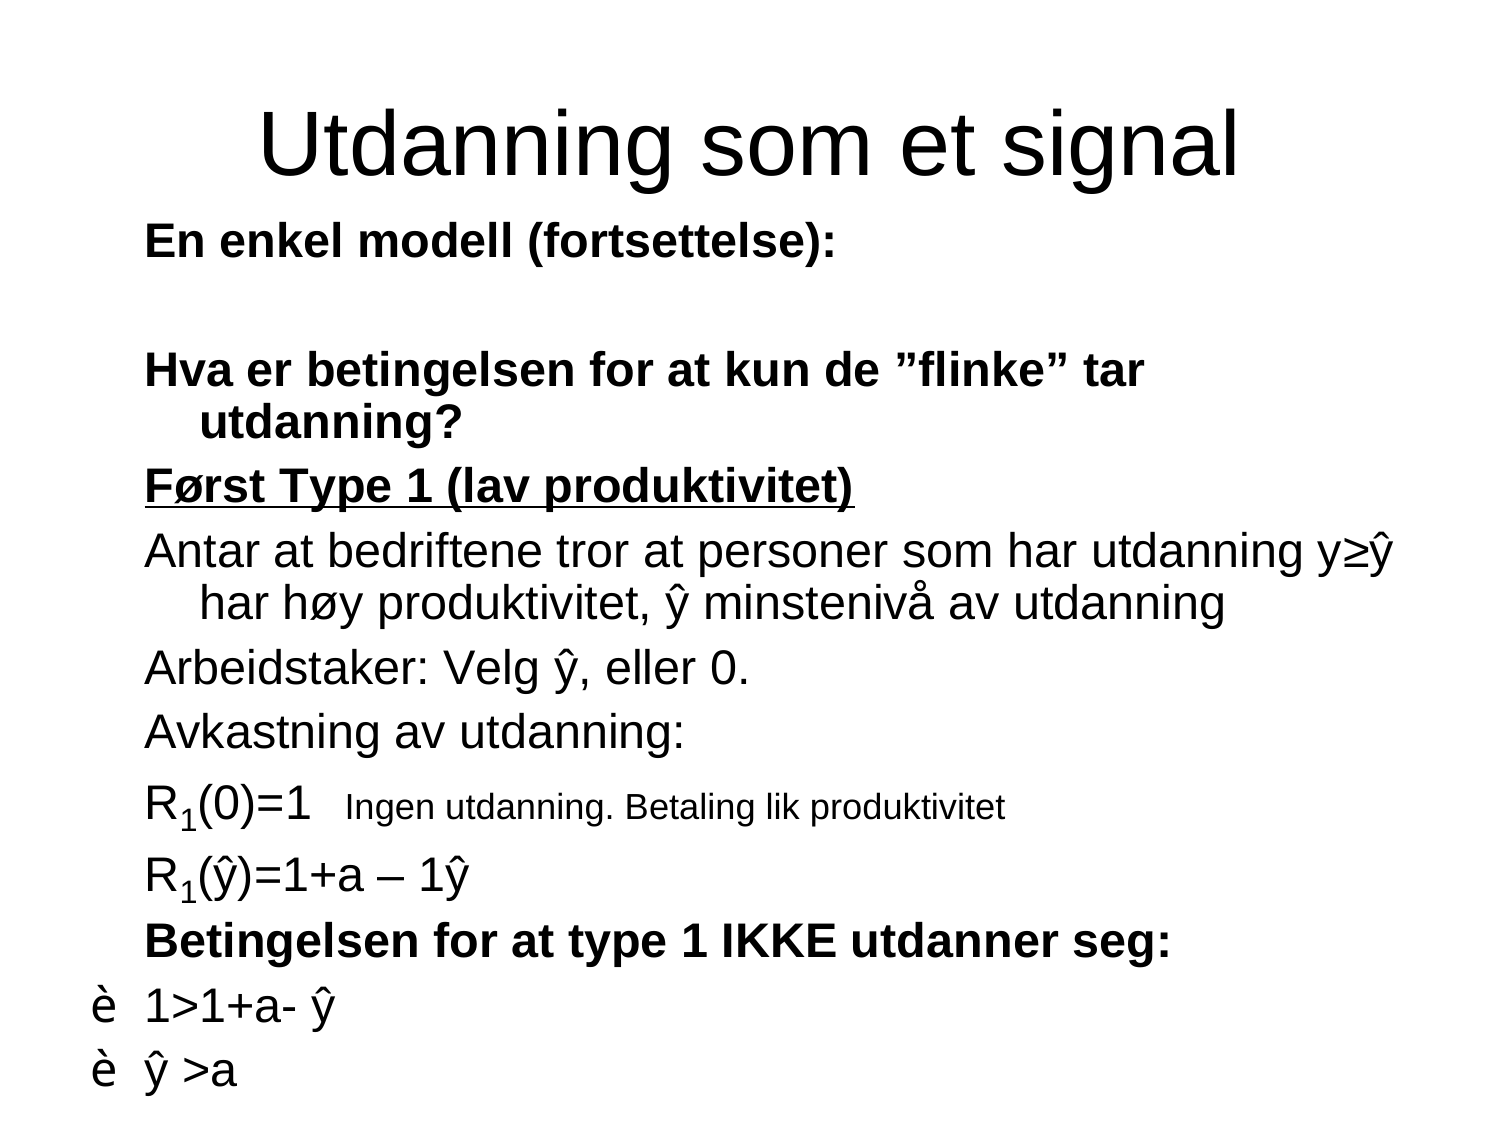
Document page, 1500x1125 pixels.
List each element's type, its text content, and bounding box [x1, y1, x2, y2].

title Utdanning som et signal [75, 45, 1426, 233]
list En enkel modell (fortsettelse): Hva er betingelsen for at kun de ”flinke” tar utdanning? Først Type 1 (lav produktivitet) Antar at bedriftene tror at personer som har utdanning y≥ŷ har høy produktivitet, ŷ minstenivå av utdanning Arbeidstaker: Velg ŷ, eller 0. Avkastning av utdanning: R1(0)=1 Ingen utdanning. Betaling lik produktivitet R1(ŷ)=1+a – 1ŷ Betingelsen for at type 1 IKKE utdanner seg: 1>1+a- ŷ ŷ >a [75, 208, 1424, 1106]
